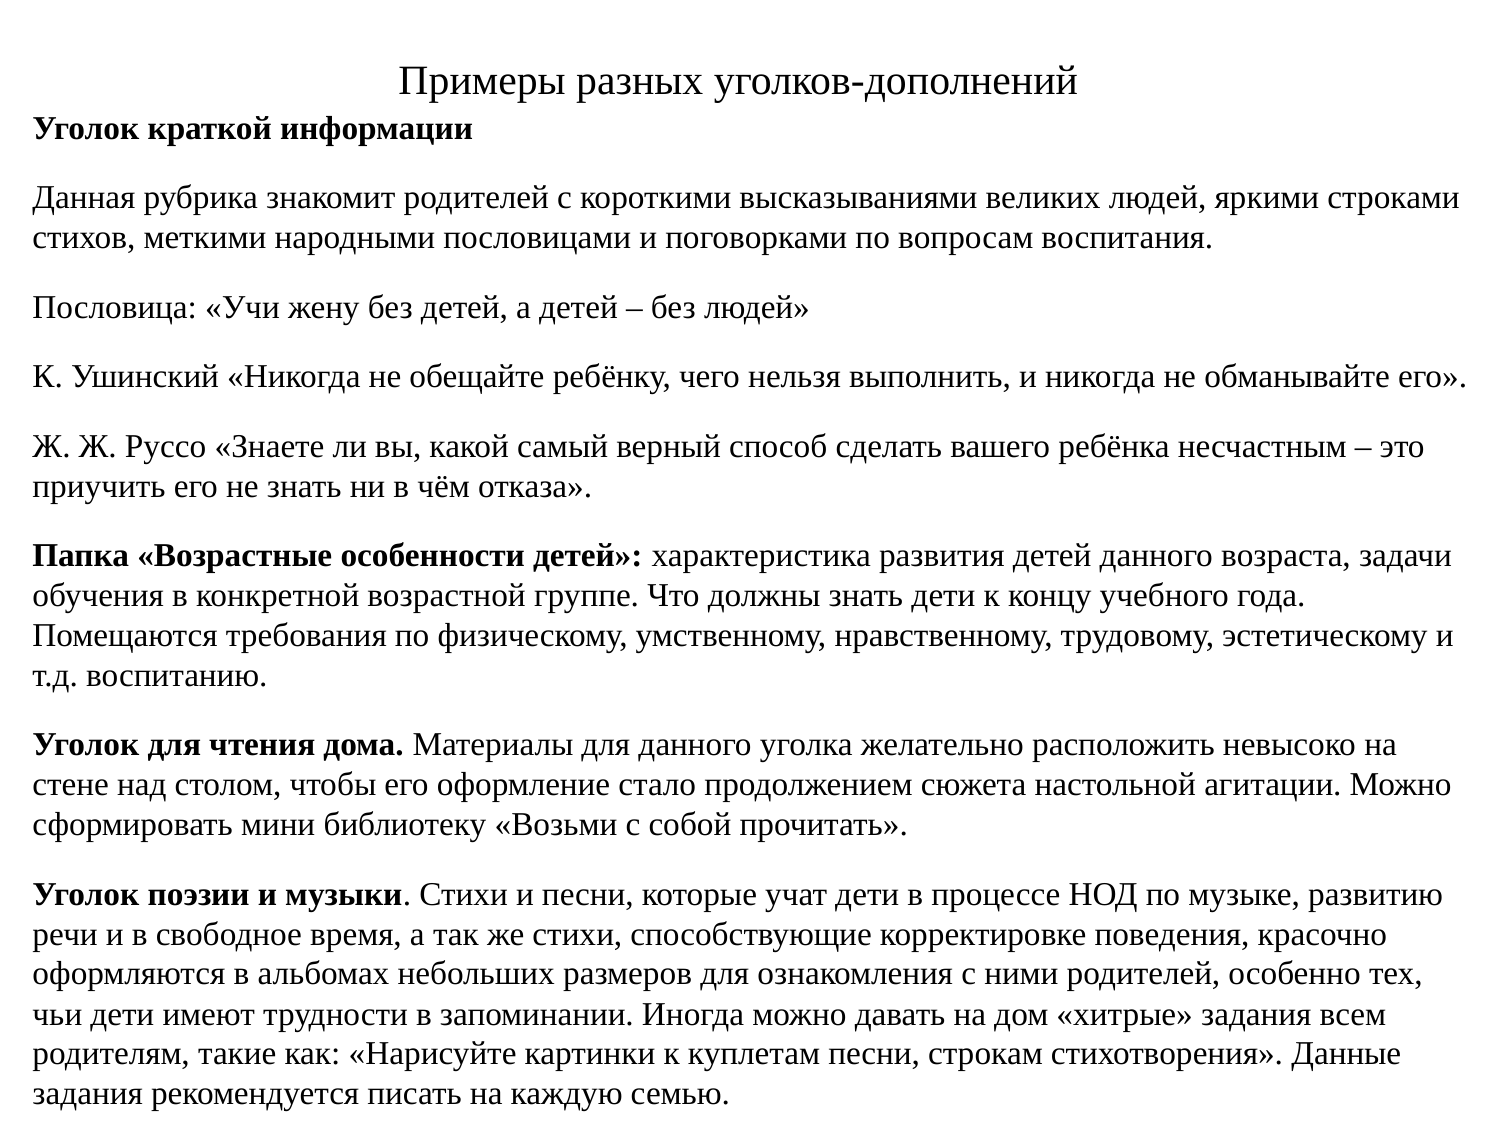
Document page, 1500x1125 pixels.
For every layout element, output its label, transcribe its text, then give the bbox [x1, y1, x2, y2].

list Уголок краткой информации Данная рубрика знакомит родителей с короткими высказываниями великих людей, яркими строками стихов, меткими народными пословицами и поговорками по вопросам воспитания. Пословица: «Учи жену без детей, а детей – без людей» К. Ушинский «Никогда не обещайте ребёнку, чего нельзя выполнить, и никогда не обманывайте его». Ж. Ж. Руссо «Знаете ли вы, какой самый верный способ сделать вашего ребёнка несчастным – это приучить его не знать ни в чём отказа». Папка «Возрастные особенности детей»: характеристика развития детей данного возраста, задачи обучения в конкретной возрастной группе. Что должны знать дети к концу учебного года. Помещаются требования по физическому, умственному, нравственному, трудовому, эстетическому и т.д. воспитанию. Уголок для чтения дома. Материалы для данного уголка желательно расположить невысоко на стене над столом, чтобы его оформление стало продолжением сюжета настольной агитации. Можно сформировать мини библиотеку «Возьми с собой прочитать». Уголок поэзии и музыки. Стихи и песни, которые учат дети в процессе НОД по музыке, развитию речи и в свободное время, а так же стихи, способствующие корректировке поведения, красочно оформляются в альбомах небольших размеров для ознакомления с ними родителей, особенно тех, чьи дети имеют трудности в запоминании. Иногда можно давать на дом «хитрые» задания всем родителям, такие как: «Нарисуйте картинки к куплетам песни, строкам стихотворения». Данные задания рекомендуется писать на каждую семью. [17, 98, 1489, 1087]
title Примеры разных уголков-дополнений [17, 45, 1459, 98]
